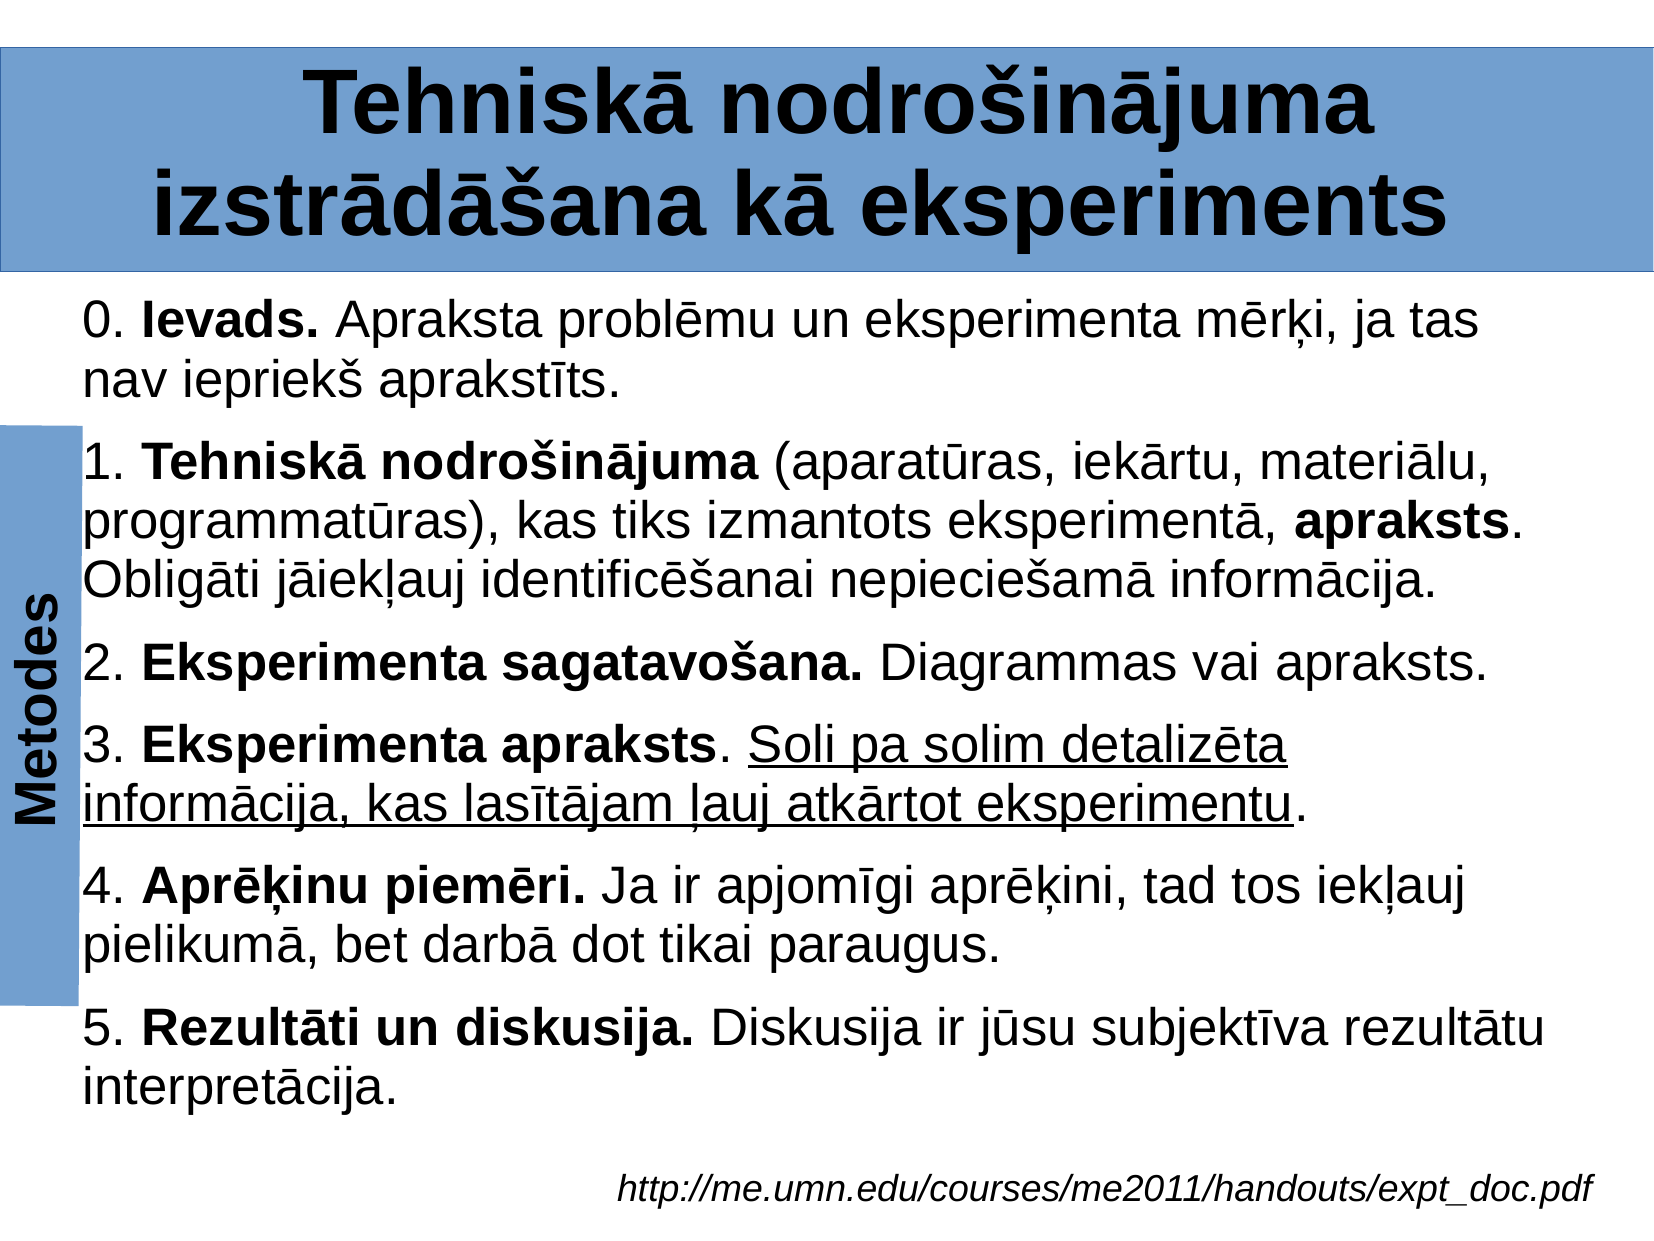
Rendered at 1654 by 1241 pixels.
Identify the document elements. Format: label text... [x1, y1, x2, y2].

text_box Metodes [0, 425, 83, 1007]
list 0. Ievads. Apraksta problēmu un eksperimenta mērķi, ja tas nav iepriekš aprakstīts. 1. Tehniskā nodrošinājuma (aparatūras, iekārtu, materiālu, programmatūras), kas tiks izmantots eksperimentā, apraksts. Obligāti jāiekļauj identificēšanai nepieciešamā informācija. 2. Eksperimenta sagatavošana. Diagrammas vai apraksts. 3. Eksperimenta apraksts. Soli pa solim detalizēta informācija, kas lasītājam ļauj atkārtot eksperimentu. 4. Aprēķinu piemēri. Ja ir apjomīgi aprēķini, tad tos iekļauj pielikumā, bet darbā dot tikai paraugus. 5. Rezultāti un diskusija. Diskusija ir jūsu subjektīva rezultātu interpretācija. [82, 290, 1571, 1123]
text_box http://me.umn.edu/courses/me2011/handouts/expt_doc.pdf [602, 1159, 1611, 1217]
text_box [0, 47, 1654, 272]
title Tehniskā nodrošinājuma izstrādāšana kā eksperiments [82, 49, 1571, 257]
